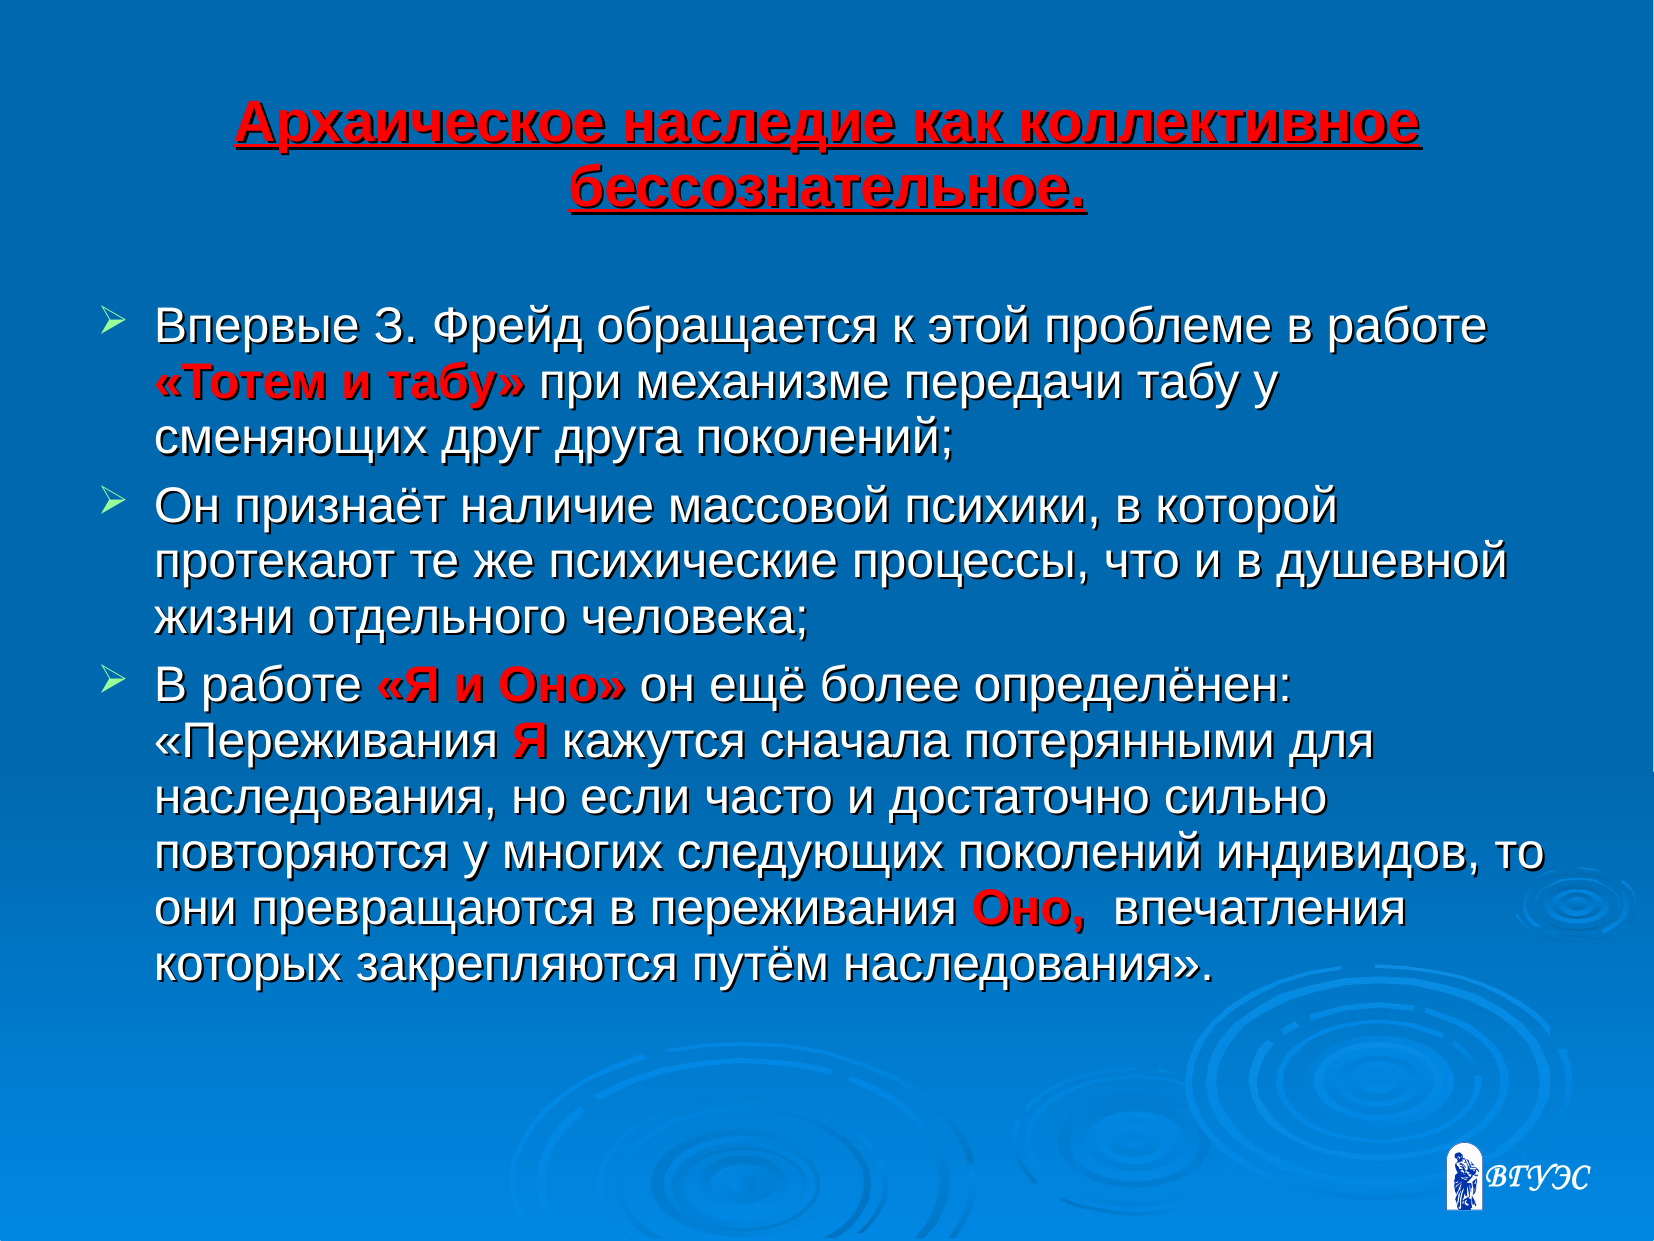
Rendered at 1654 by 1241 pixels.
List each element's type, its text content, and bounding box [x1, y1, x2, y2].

title Архаическое наследие как коллективное бессознательное. [82, 50, 1571, 257]
picture [1446, 1142, 1592, 1211]
list Впервые З. Фрейд обращается к этой проблеме в работе «Тотем и табу» при механизме передачи табу у сменяющих друг друга поколений; Он признаёт наличие массовой психики, в которой протекают те же психические процессы, что и в душевной жизни отдельного человека; В работе «Я и Оно» он ещё более определёнен: «Переживания Я кажутся сначала потерянными для наследования, но если часто и достаточно сильно повторяются у многих следующих поколений индивидов, то они превращаются в переживания Оно, впечатления которых закрепляются путём наследования». [82, 289, 1571, 1108]
